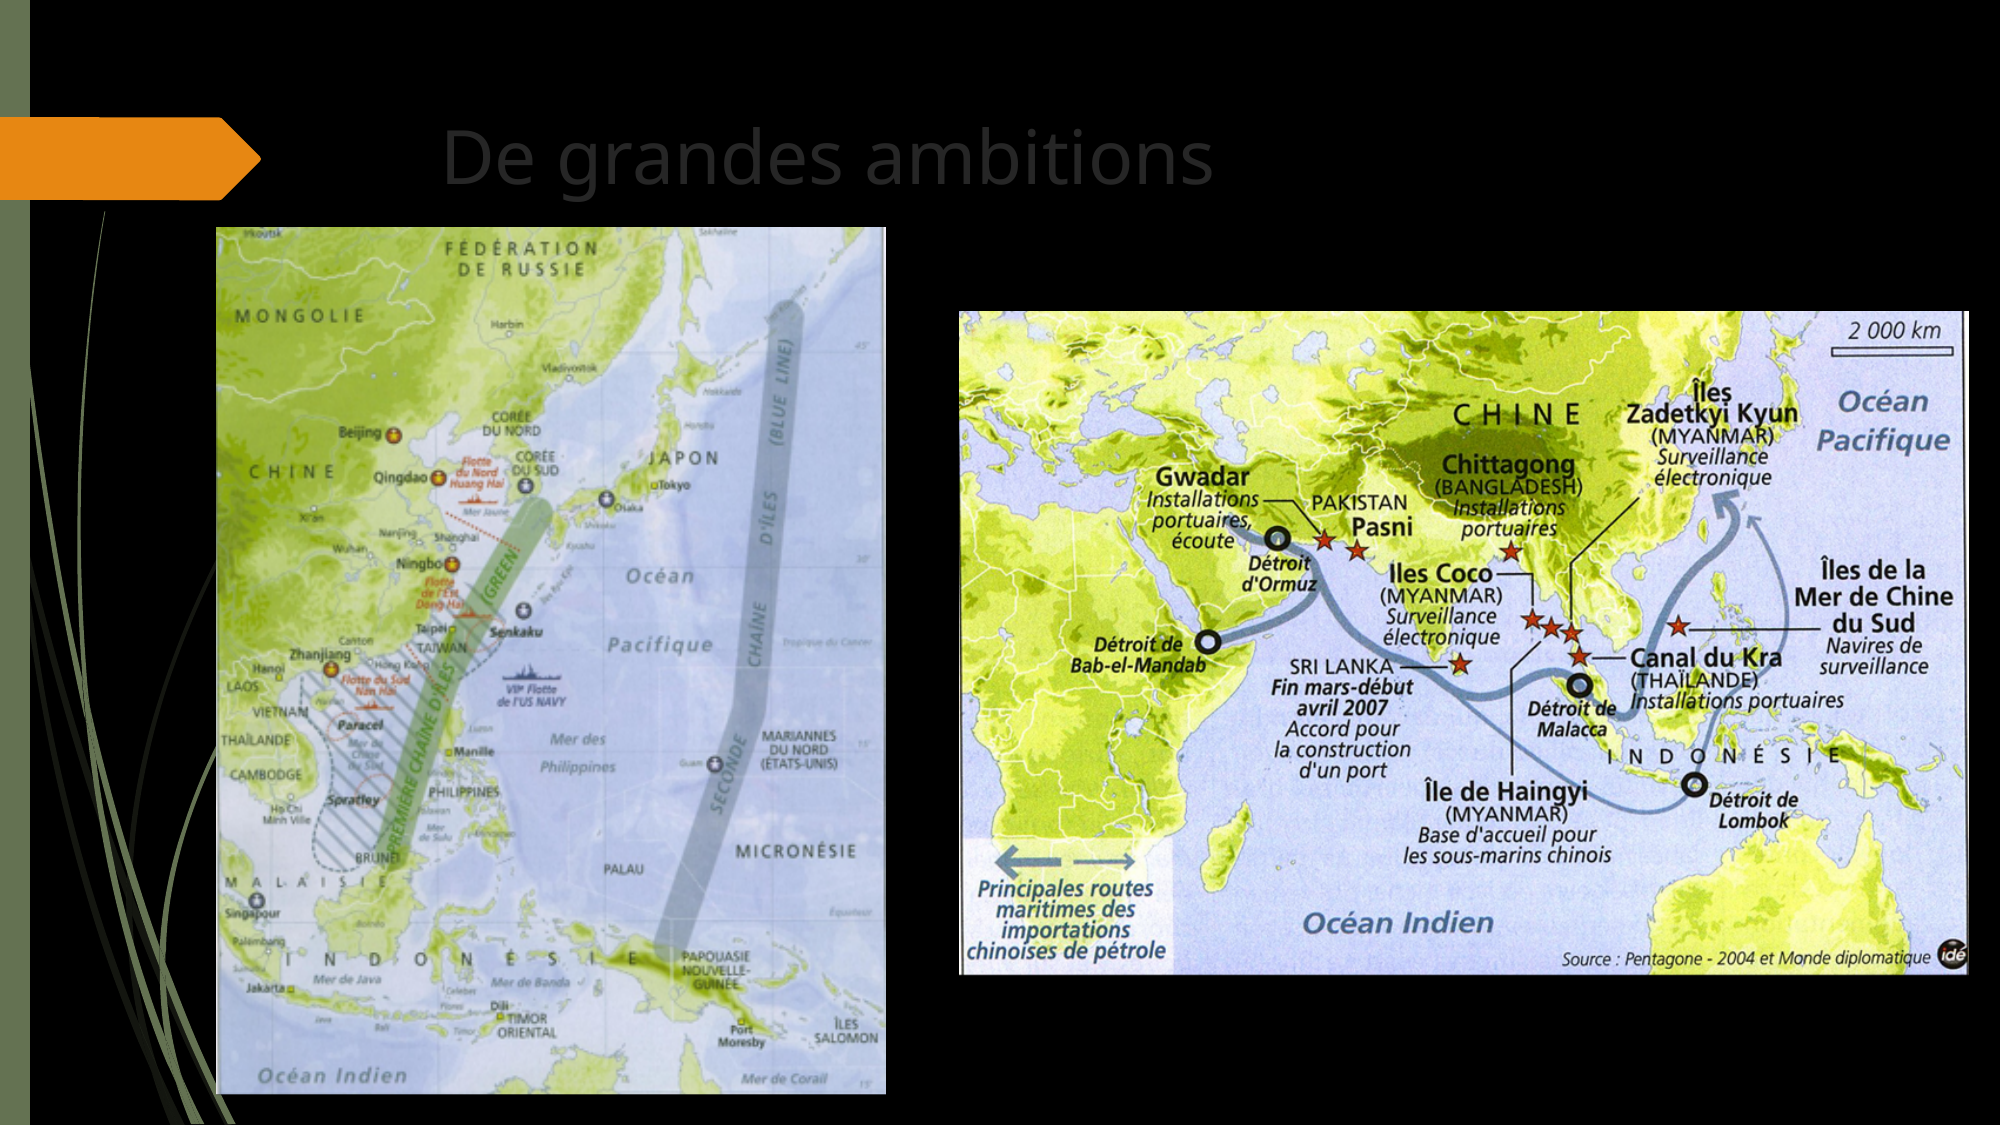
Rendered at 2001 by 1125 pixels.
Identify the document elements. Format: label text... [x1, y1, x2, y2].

title De grandes ambitions [425, 102, 1888, 313]
picture [216, 227, 886, 1097]
picture [959, 311, 1969, 976]
